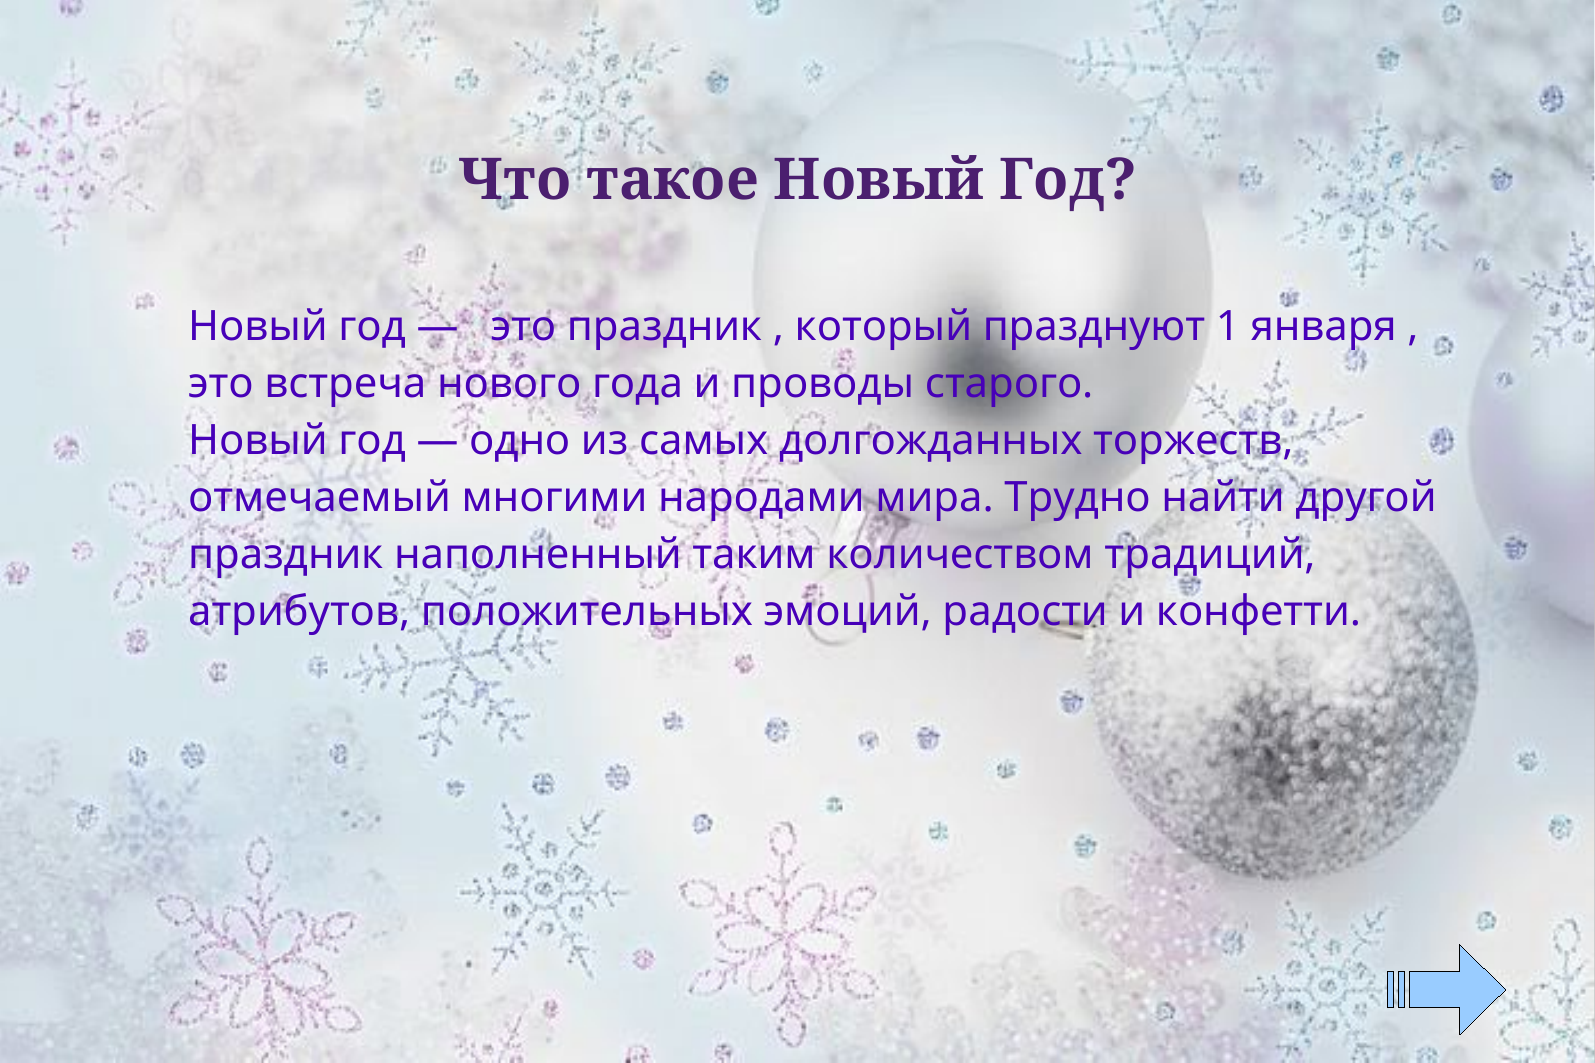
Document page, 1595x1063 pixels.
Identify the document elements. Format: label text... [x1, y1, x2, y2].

text_box [1398, 971, 1405, 1008]
text_box [1387, 971, 1394, 1008]
list Новый год — это праздник , который празднуют 1 января , это встреча нового года и проводы старого. Новый год — одно из самых долгожданных торжеств, отмечаемый многими народами мира. Трудно найти другой праздник наполненный таким количеством традиций, атрибутов, положительных эмоций, радости и конфетти. [117, 295, 1479, 966]
picture [0, 0, 1595, 1063]
title Что такое Новый Год? [117, 88, 1479, 266]
text_box [1409, 944, 1506, 1035]
